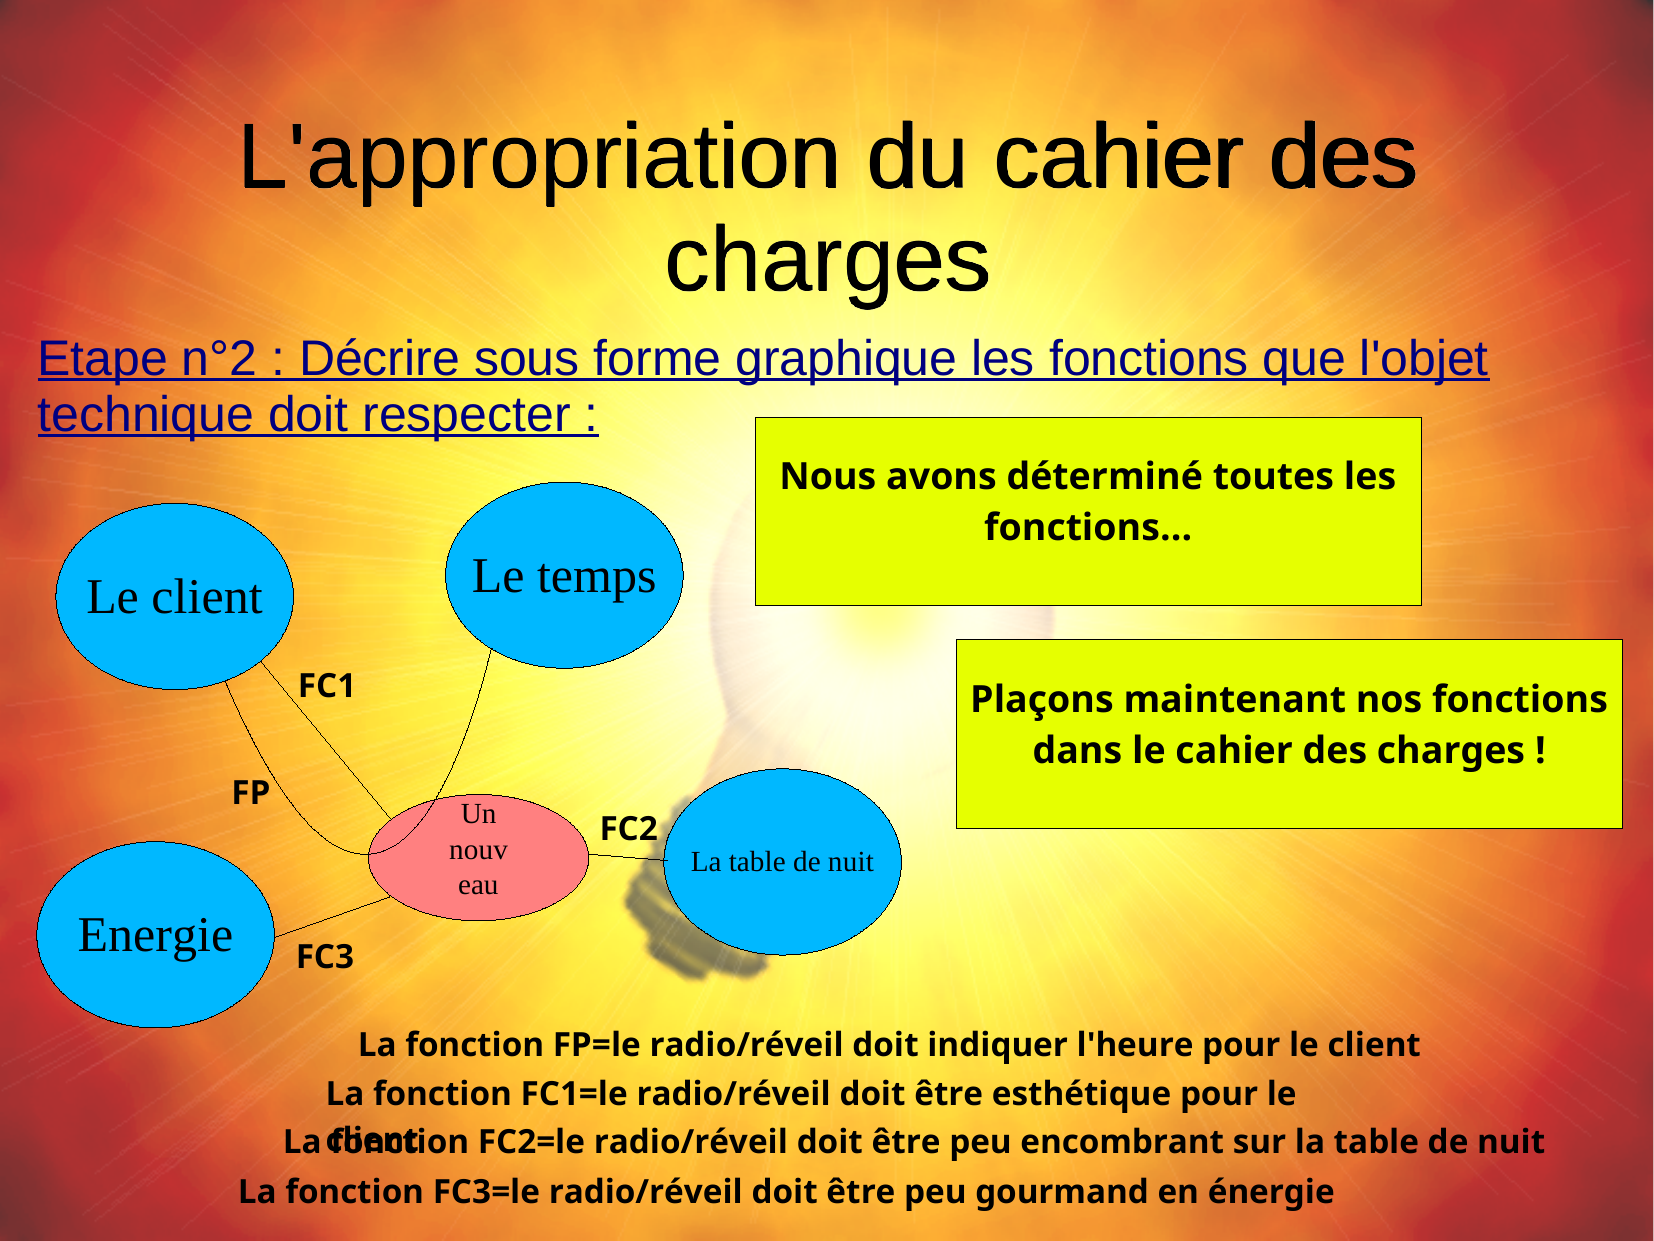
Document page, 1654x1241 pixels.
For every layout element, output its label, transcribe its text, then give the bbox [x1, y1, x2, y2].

text_box FC2 [599, 805, 729, 852]
text_box Plaçons maintenant nos fonctions dans le cahier des charges ! [956, 639, 1623, 829]
text_box Le temps [445, 482, 684, 669]
text_box FC3 [295, 933, 425, 981]
text_box La fonction FC2=le radio/réveil doit être peu encombrant sur la table de nuit [282, 1117, 1591, 1165]
text_box Energie [36, 841, 275, 1028]
text_box Un nouveau radio/réveil [368, 794, 589, 921]
text_box La fonction FC1=le radio/réveil doit être esthétique pour le client [325, 1070, 1399, 1117]
title L'appropriation du cahier des charges [121, 103, 1535, 311]
text_box FC1 [297, 661, 427, 709]
text_box FP [231, 768, 360, 816]
text_box La table de nuit [663, 768, 902, 956]
text_box La fonction FC3=le radio/réveil doit être peu gourmand en énergie [237, 1167, 1546, 1215]
text_box Donnons un nom à la fonction ... [0, 0, 1654, 1241]
text_box Nous avons déterminé toutes les fonctions... [755, 417, 1422, 606]
text_box Le client [55, 503, 294, 690]
text_box Etape n°2 : Décrire sous forme graphique les fonctions que l'objet technique doit respecter : [37, 329, 1654, 442]
text_box La fonction FP=le radio/réveil doit indiquer l'heure pour le client [357, 1021, 1432, 1068]
